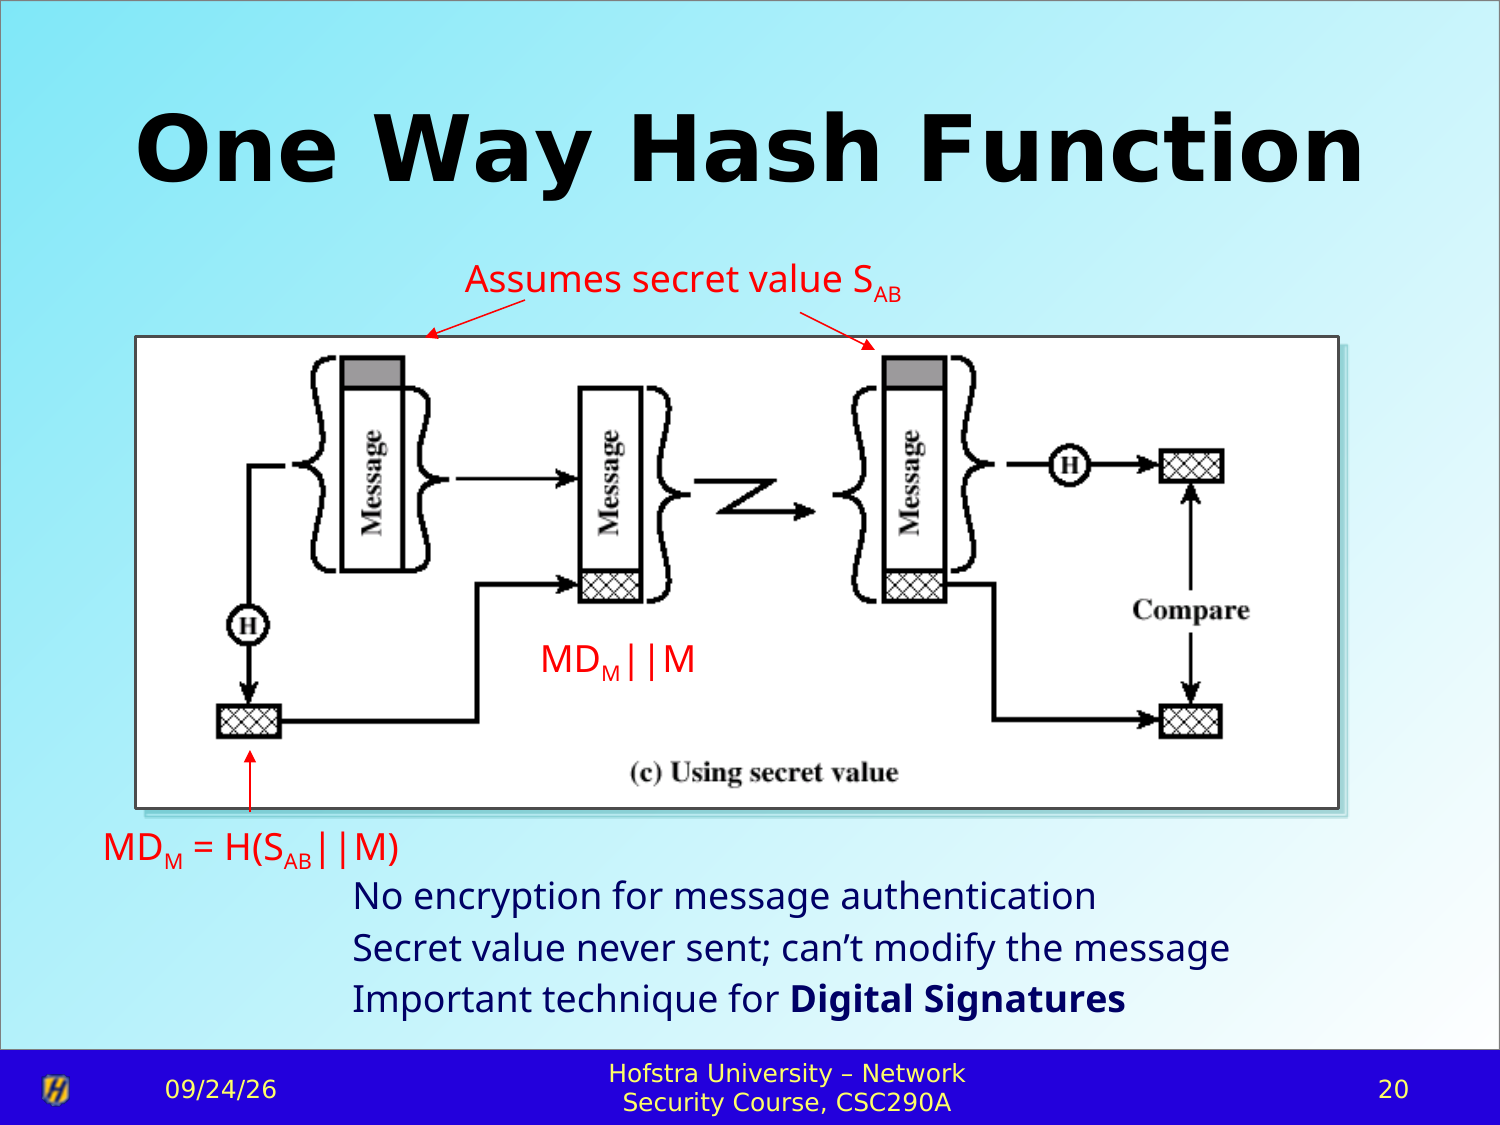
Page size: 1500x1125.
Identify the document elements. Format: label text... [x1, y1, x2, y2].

picture [37, 1072, 76, 1110]
text_box Assumes secret value SAB [450, 245, 917, 317]
text_box MDM = H(SAB||M) [87, 812, 414, 884]
text_box MDM||M [524, 624, 712, 696]
picture [137, 337, 1338, 807]
title One Way Hash Function [112, 85, 1391, 212]
text_box No encryption for message authentication Secret value never sent; can’t modify the message Important technique for Digital Signatures [337, 862, 1247, 1031]
